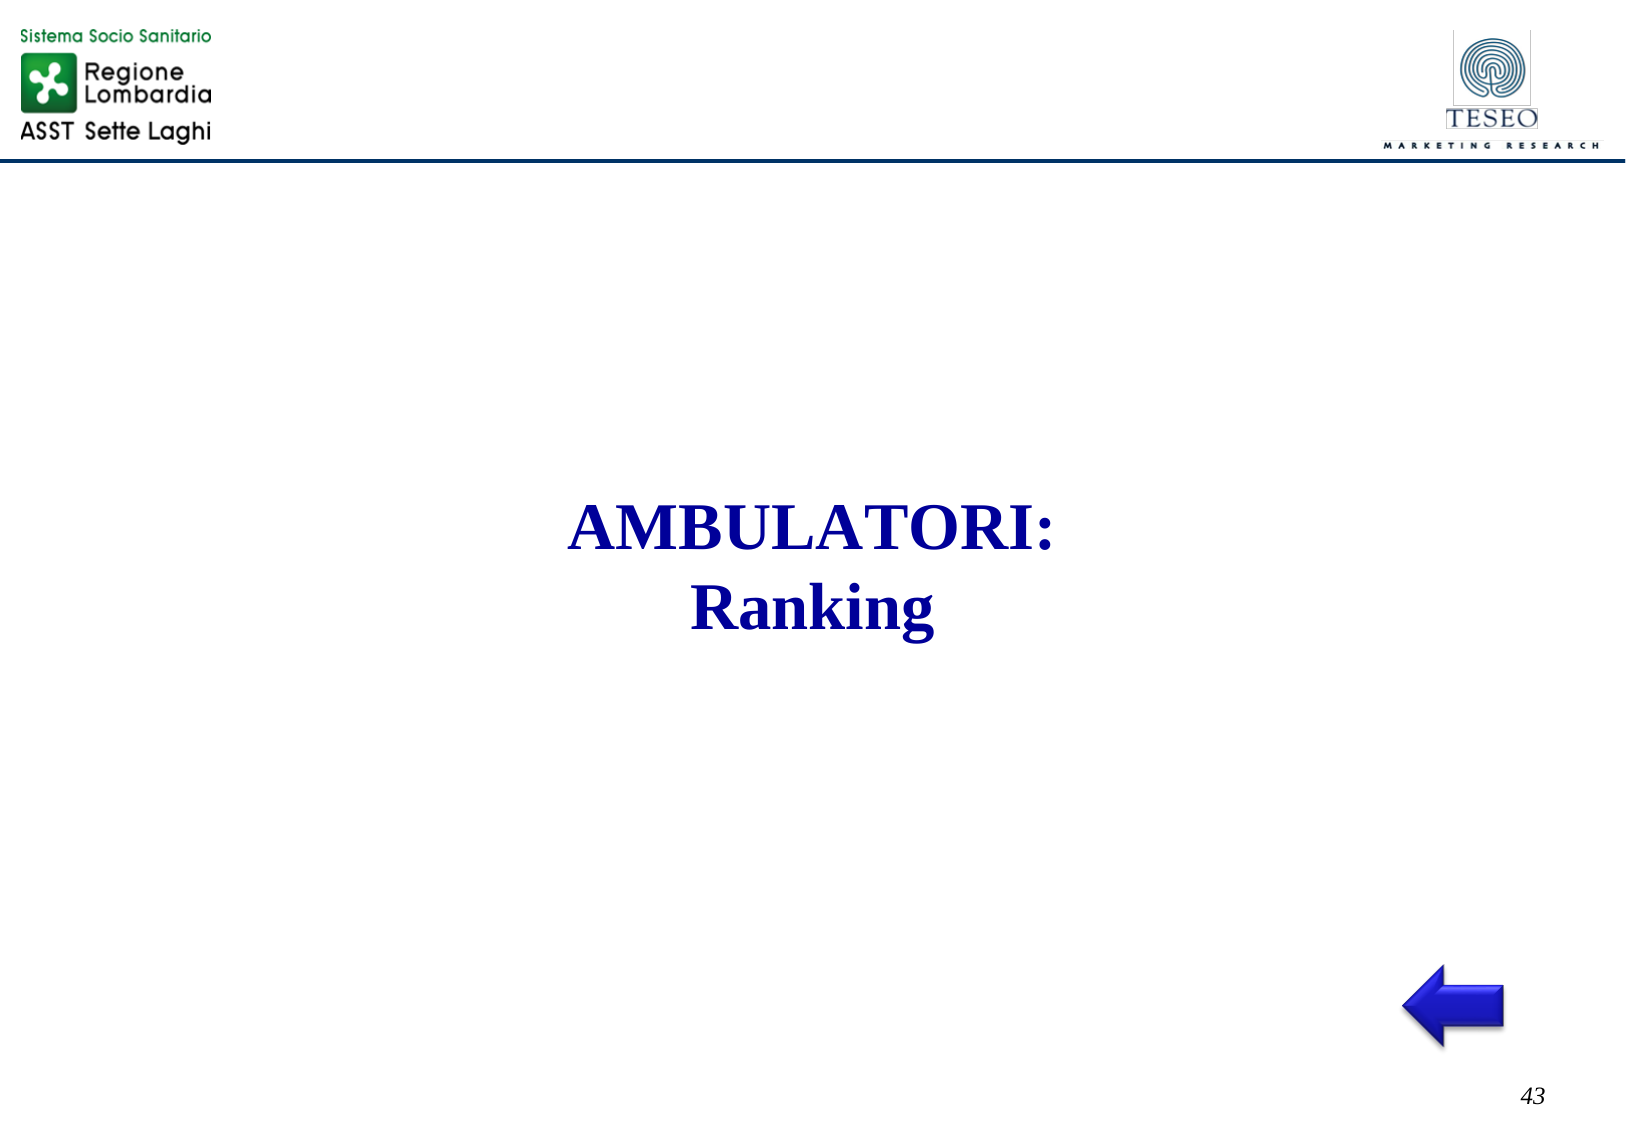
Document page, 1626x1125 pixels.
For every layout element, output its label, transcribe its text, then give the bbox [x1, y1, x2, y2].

text_box AMBULATORI: Ranking [121, 469, 1504, 657]
picture [1393, 959, 1512, 1060]
picture [1381, 30, 1604, 149]
picture [21, 26, 211, 148]
